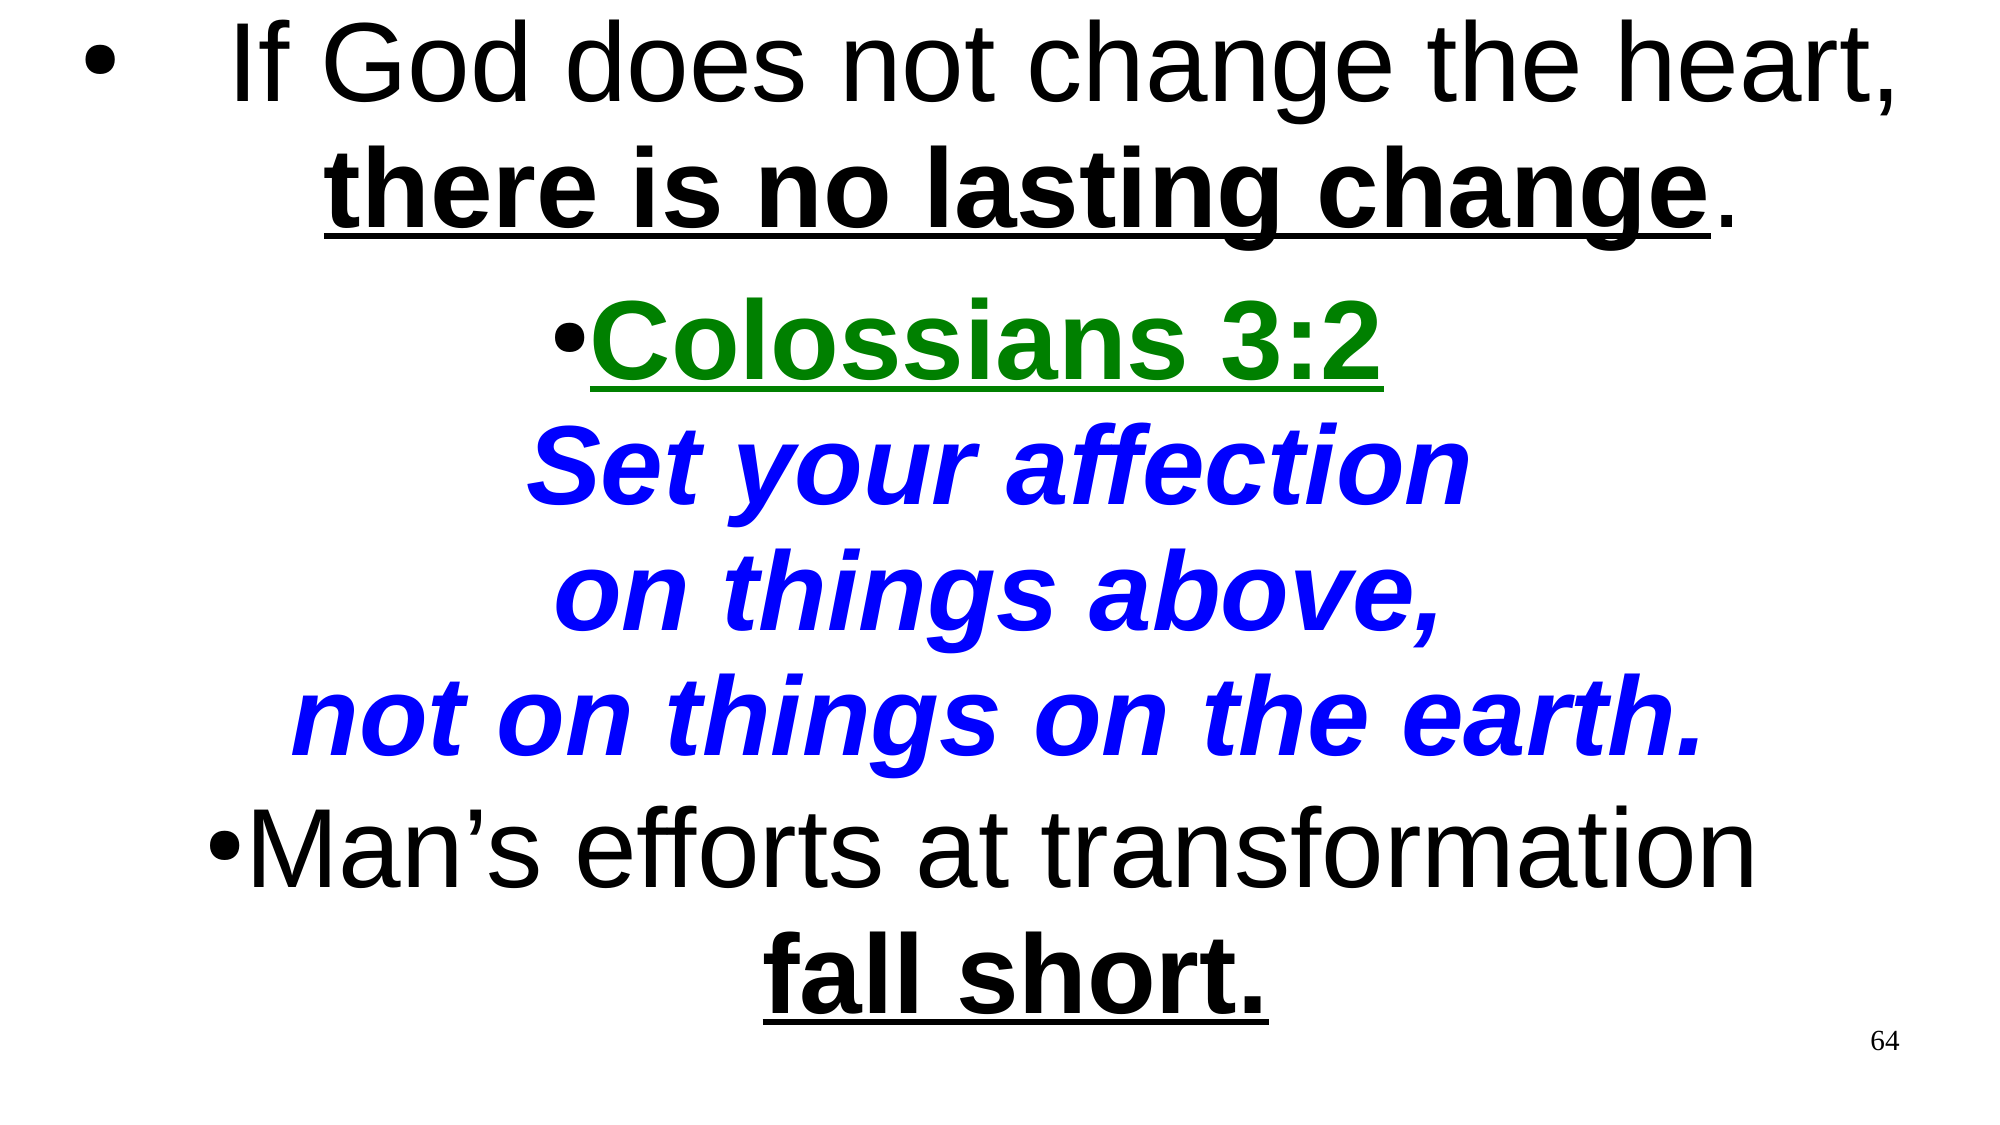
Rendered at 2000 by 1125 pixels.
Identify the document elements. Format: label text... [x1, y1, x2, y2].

list If God does not change the heart, there is no lasting change. Colossians 3:2 Set your affection on things above, not on things on the earth. Man’s efforts at transformation fall short. [0, 0, 1996, 1123]
